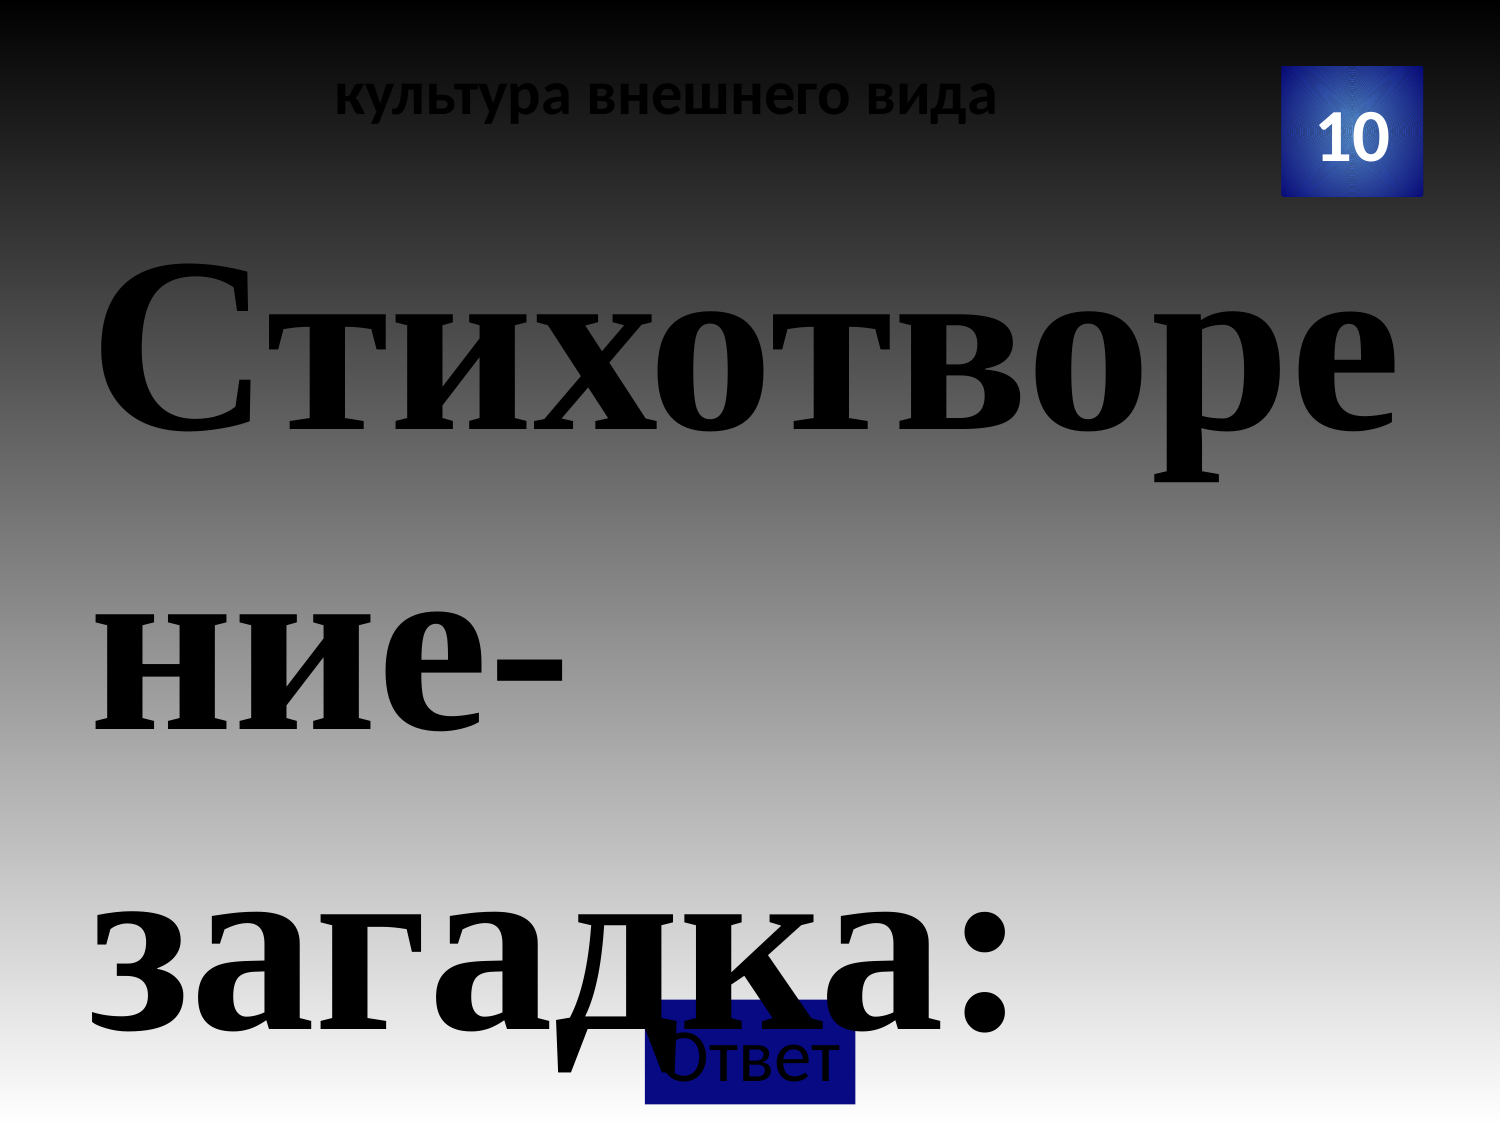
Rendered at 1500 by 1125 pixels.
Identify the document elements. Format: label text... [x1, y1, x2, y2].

list Стихотворение-загадка: Тротуар ему не нужен, – расстегнувши воротник, по канавам и по лужам он шагает напрямик! Он портфель нести не хочет – по земле его волочит. Сполз ремень на левый бок, из штанины вырван клок. Мне признаться не понятно, что он делал? Где он был? Как на лбу возникли пятна фиолетовых чернил? Почему на брюках глина? Почему фуражка блином и расстегнут воротник. Кто он, этот ученик? [75, 172, 1425, 1000]
text_box 10 [1281, 66, 1424, 197]
title культура внешнего вида [75, 45, 1258, 149]
